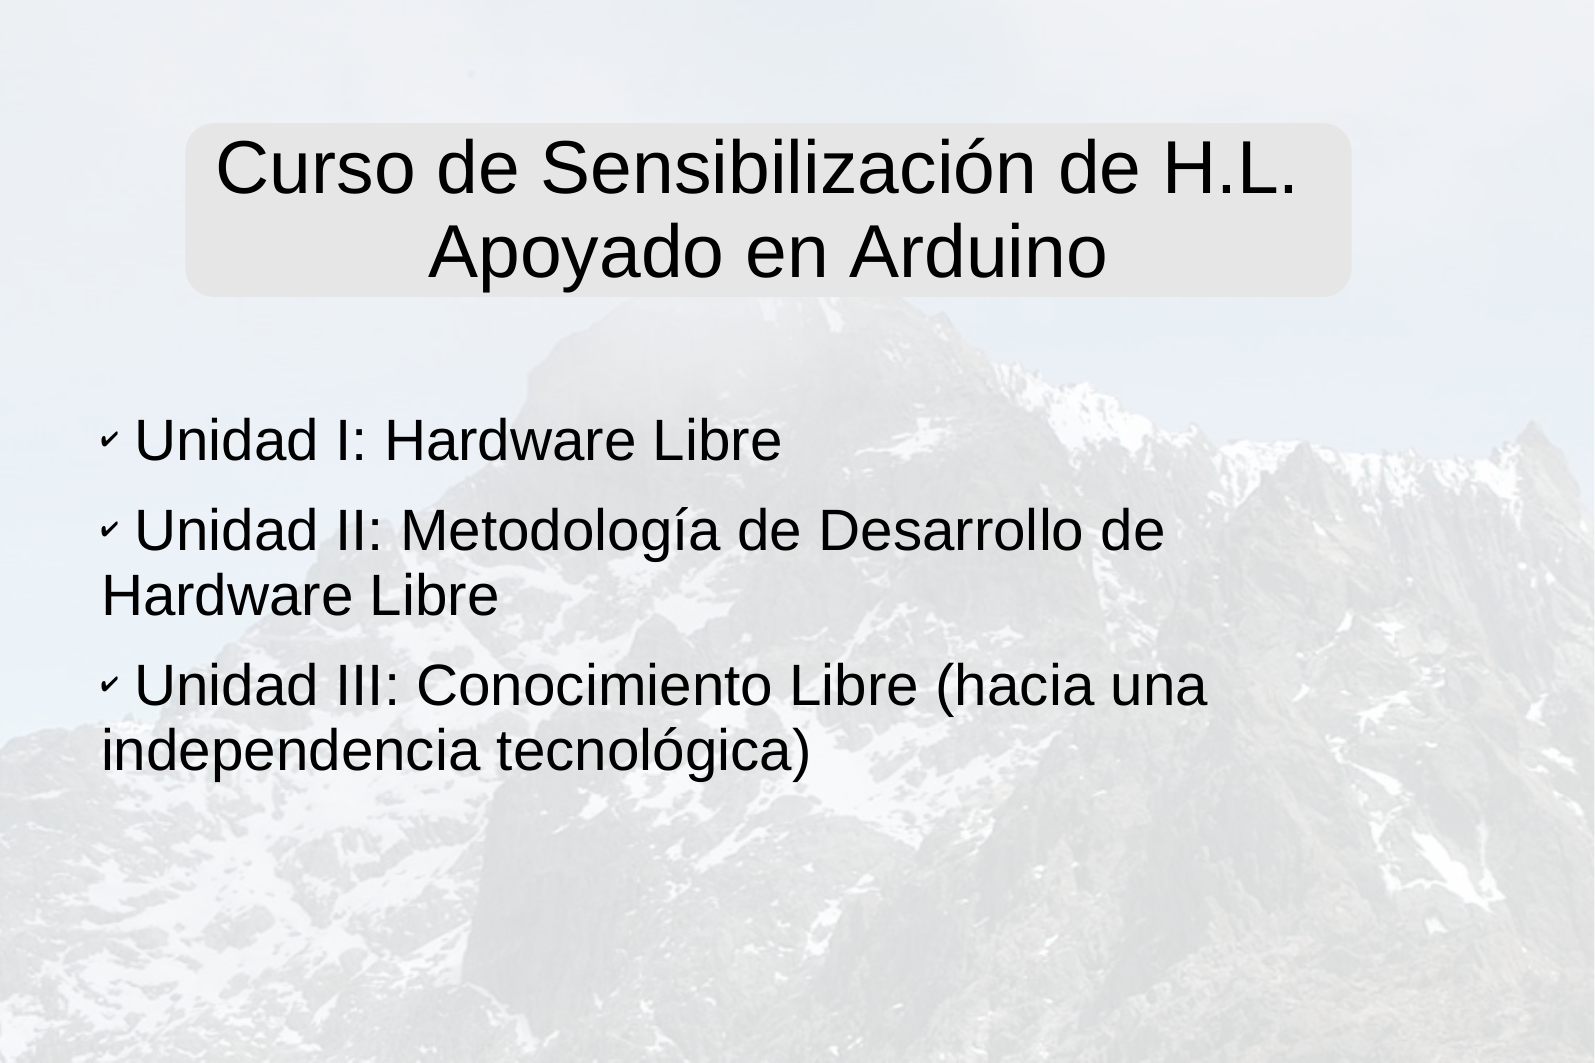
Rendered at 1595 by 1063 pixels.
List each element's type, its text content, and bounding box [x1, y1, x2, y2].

text_box Unidad I: Hardware Libre Unidad II: Metodología de Desarrollo de Hardware Libre Unidad III: Conocimiento Libre (hacia una independencia tecnológica) [86, 400, 1442, 887]
text_box Curso de Sensibilización de H.L. Apoyado en Arduino [185, 123, 1352, 297]
